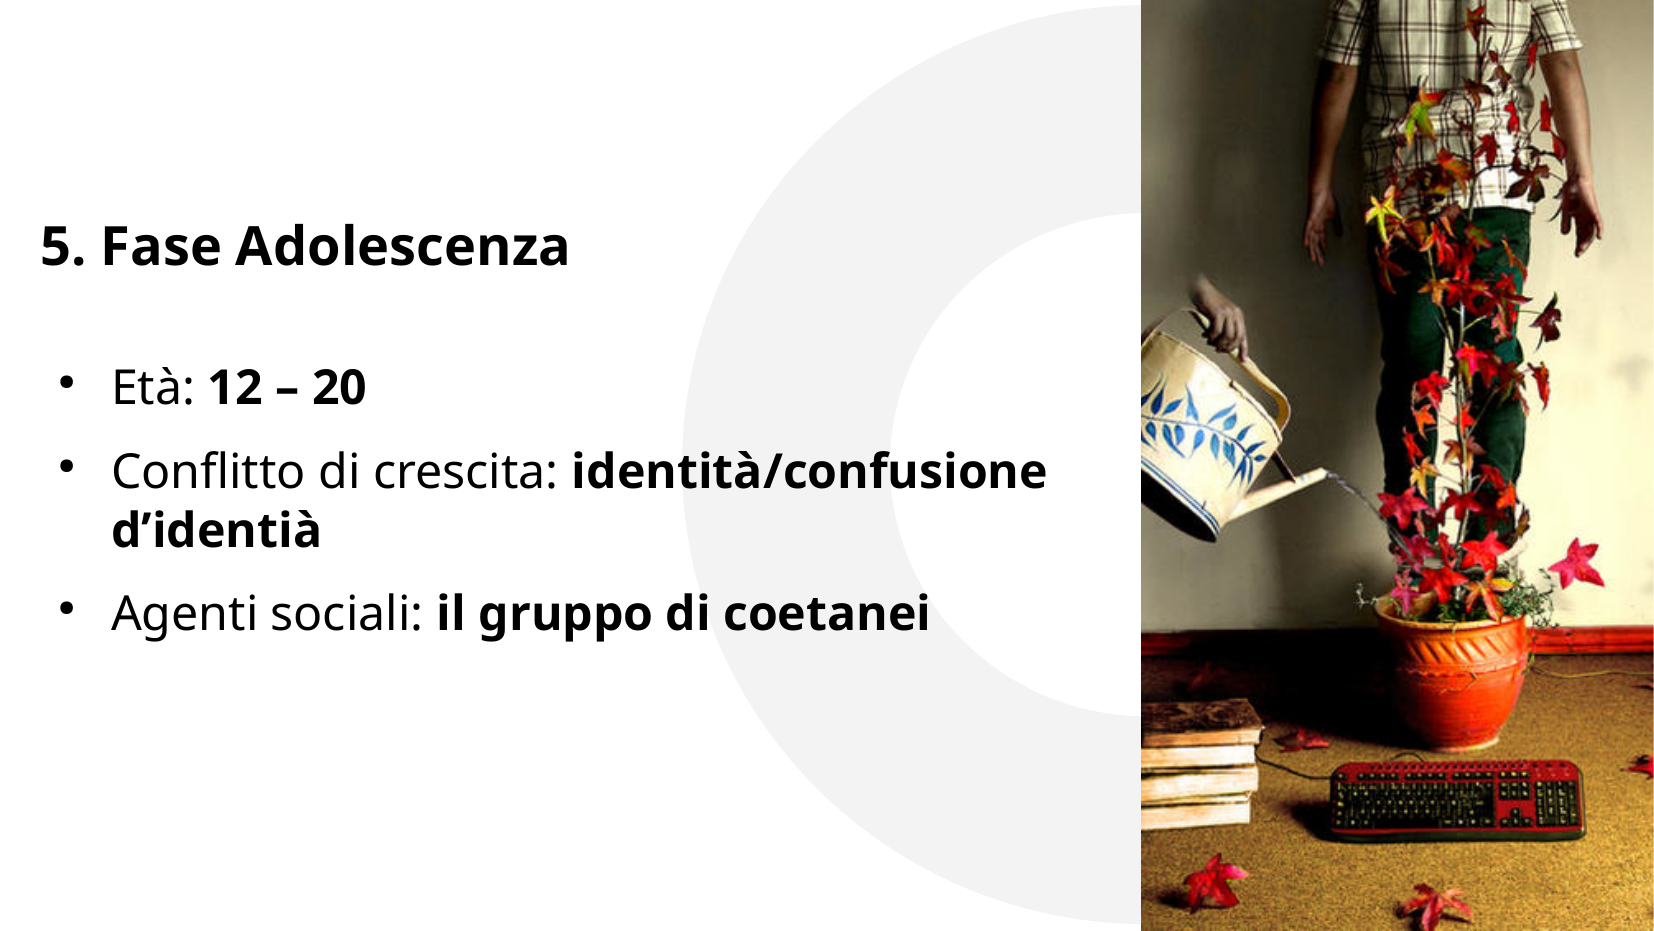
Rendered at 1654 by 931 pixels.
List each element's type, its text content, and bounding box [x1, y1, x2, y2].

title 5. Fase Adolescenza [40, 178, 897, 311]
picture [1141, 0, 1654, 931]
list Età: 12 – 20 Conflitto di crescita: identità/confusione d’identià Agenti sociali: il gruppo di coetanei [40, 357, 1123, 712]
